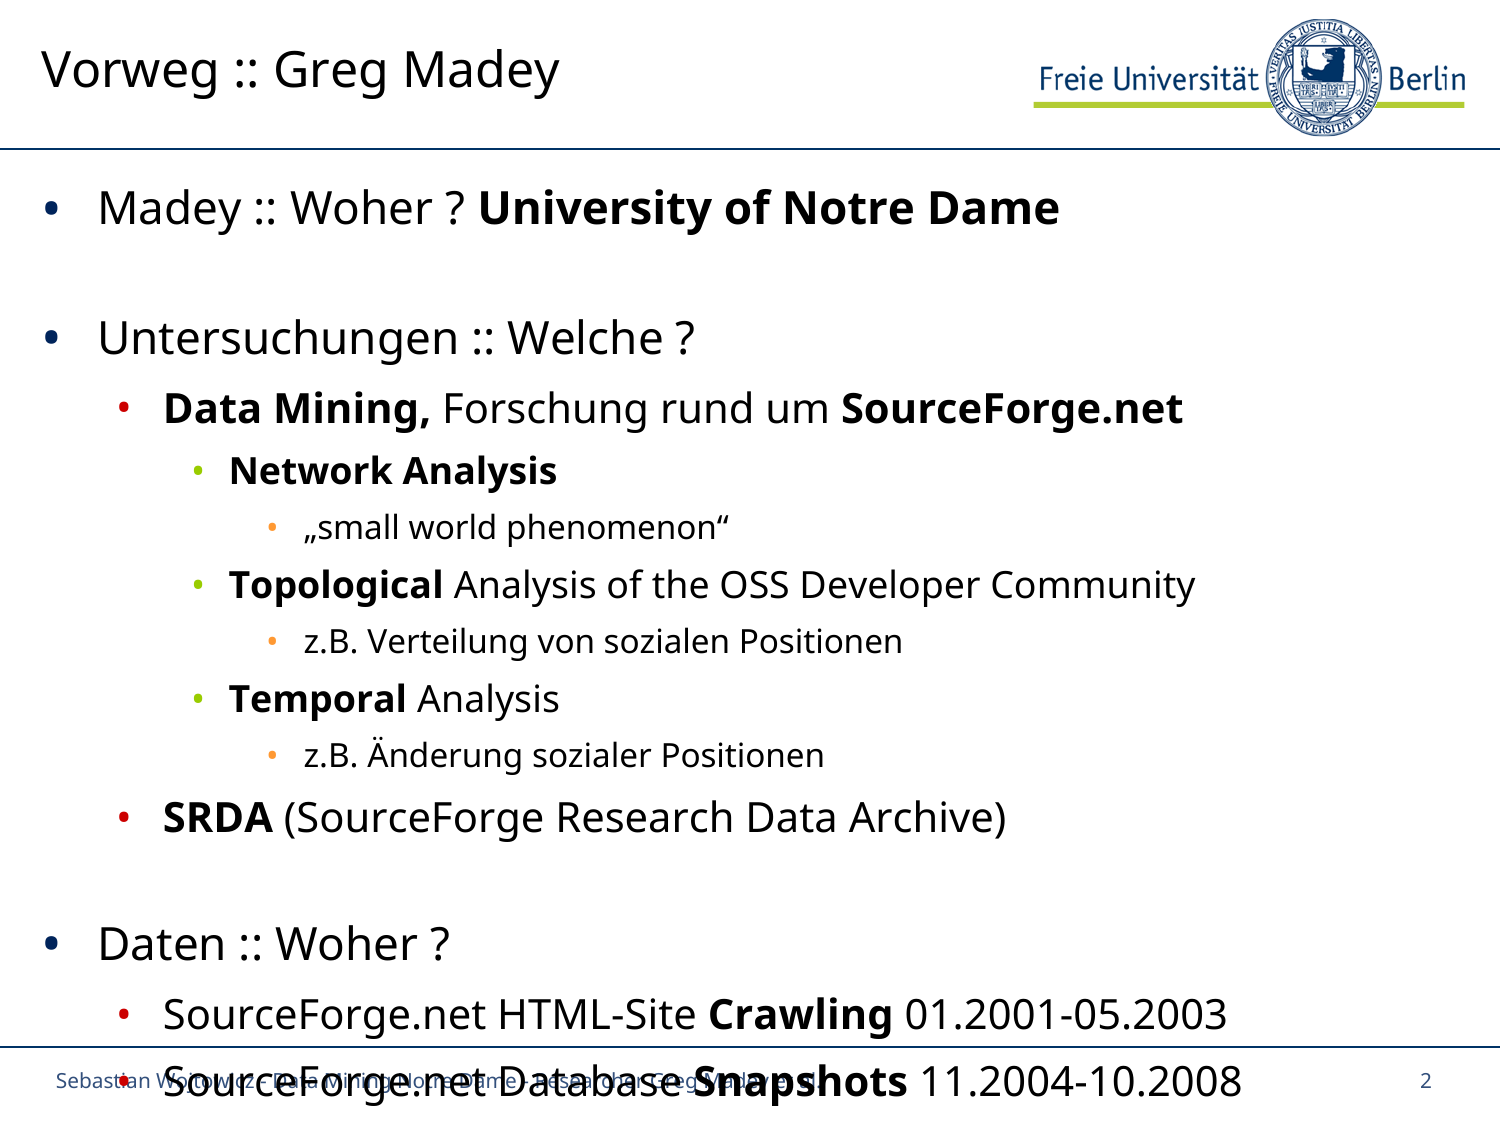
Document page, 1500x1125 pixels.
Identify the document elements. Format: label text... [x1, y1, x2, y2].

picture [1033, 19, 1470, 137]
list Madey :: Woher ? University of Notre Dame Untersuchungen :: Welche ? Data Mining, Forschung rund um SourceForge.net Network Analysis „small world phenomenon“ Topological Analysis of the OSS Developer Community z.B. Verteilung von sozialen Positionen Temporal Analysis z.B. Änderung sozialer Positionen SRDA (SourceForge Research Data Archive) Daten :: Woher ? SourceForge.net HTML-Site Crawling 01.2001-05.2003 SourceForge.net Database Snapshots 11.2004-10.2008 [41, 175, 1447, 1039]
title Vorweg :: Greg Madey [41, 0, 1016, 138]
